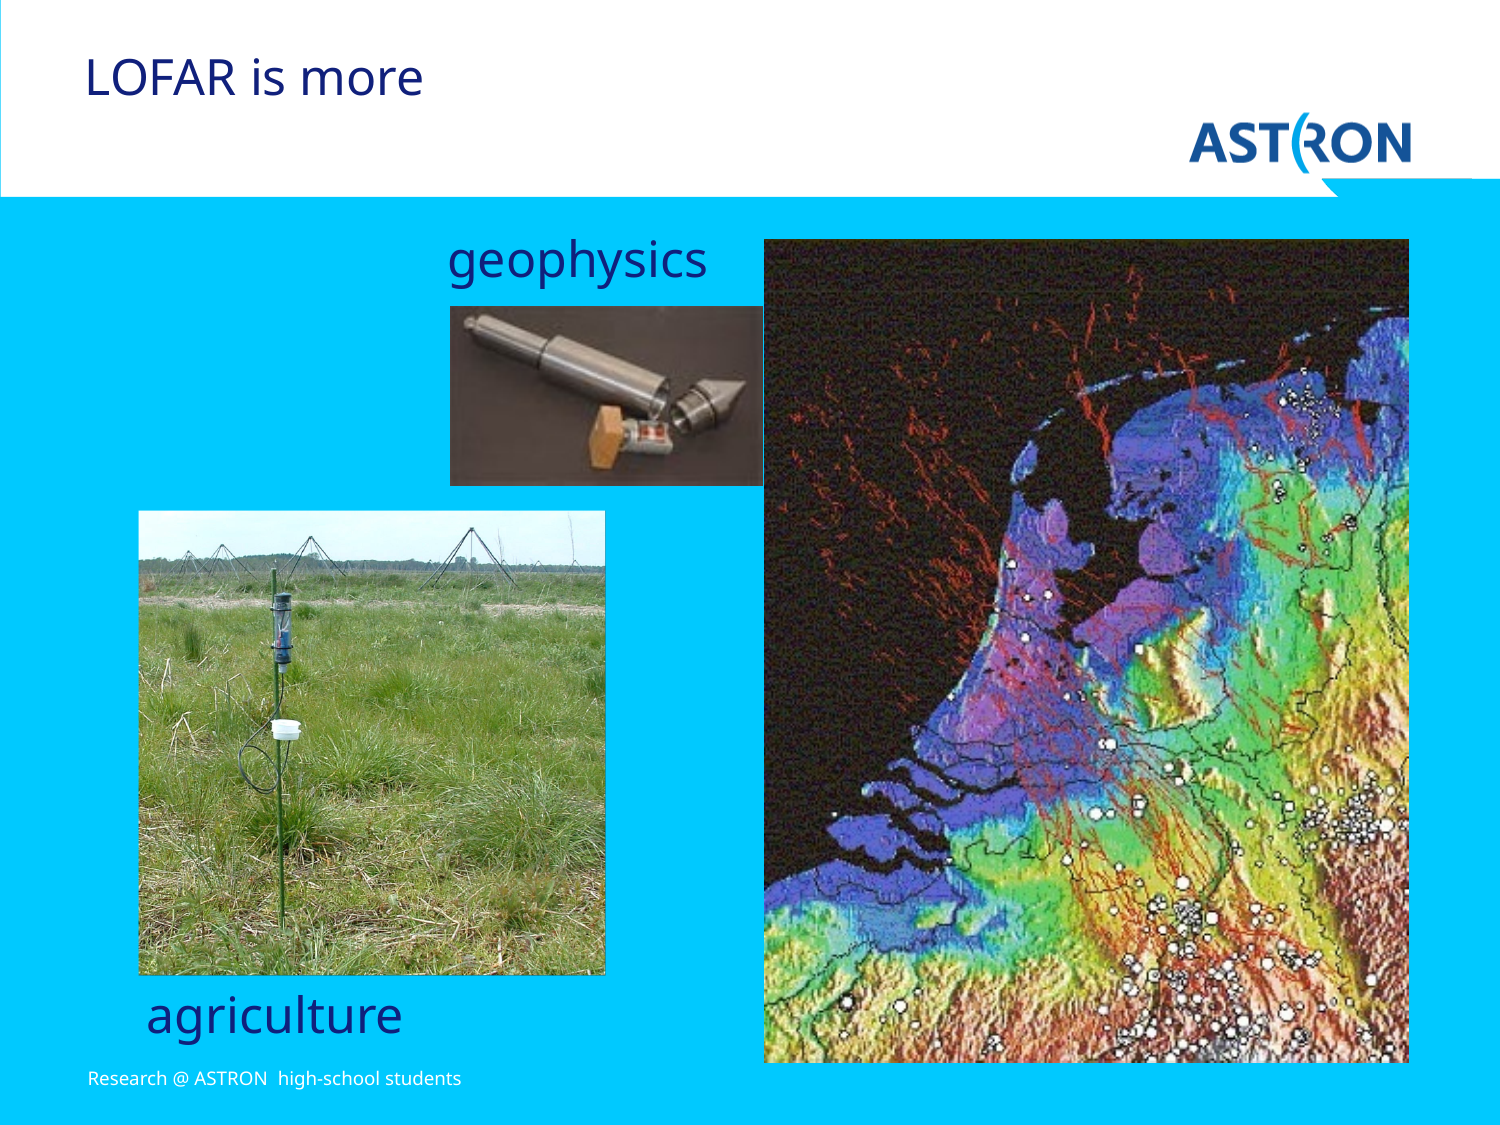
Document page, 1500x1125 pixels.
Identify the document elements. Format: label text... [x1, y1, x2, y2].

picture [139, 511, 605, 964]
text_box geophysics [432, 207, 696, 295]
picture [0, 0, 1500, 196]
picture [765, 240, 1408, 1062]
text_box agriculture [132, 964, 726, 1051]
picture [451, 307, 762, 485]
text_box LOFAR is more [69, 37, 1075, 188]
text_box Research @ ASTRON high-school students [87, 1062, 1055, 1125]
